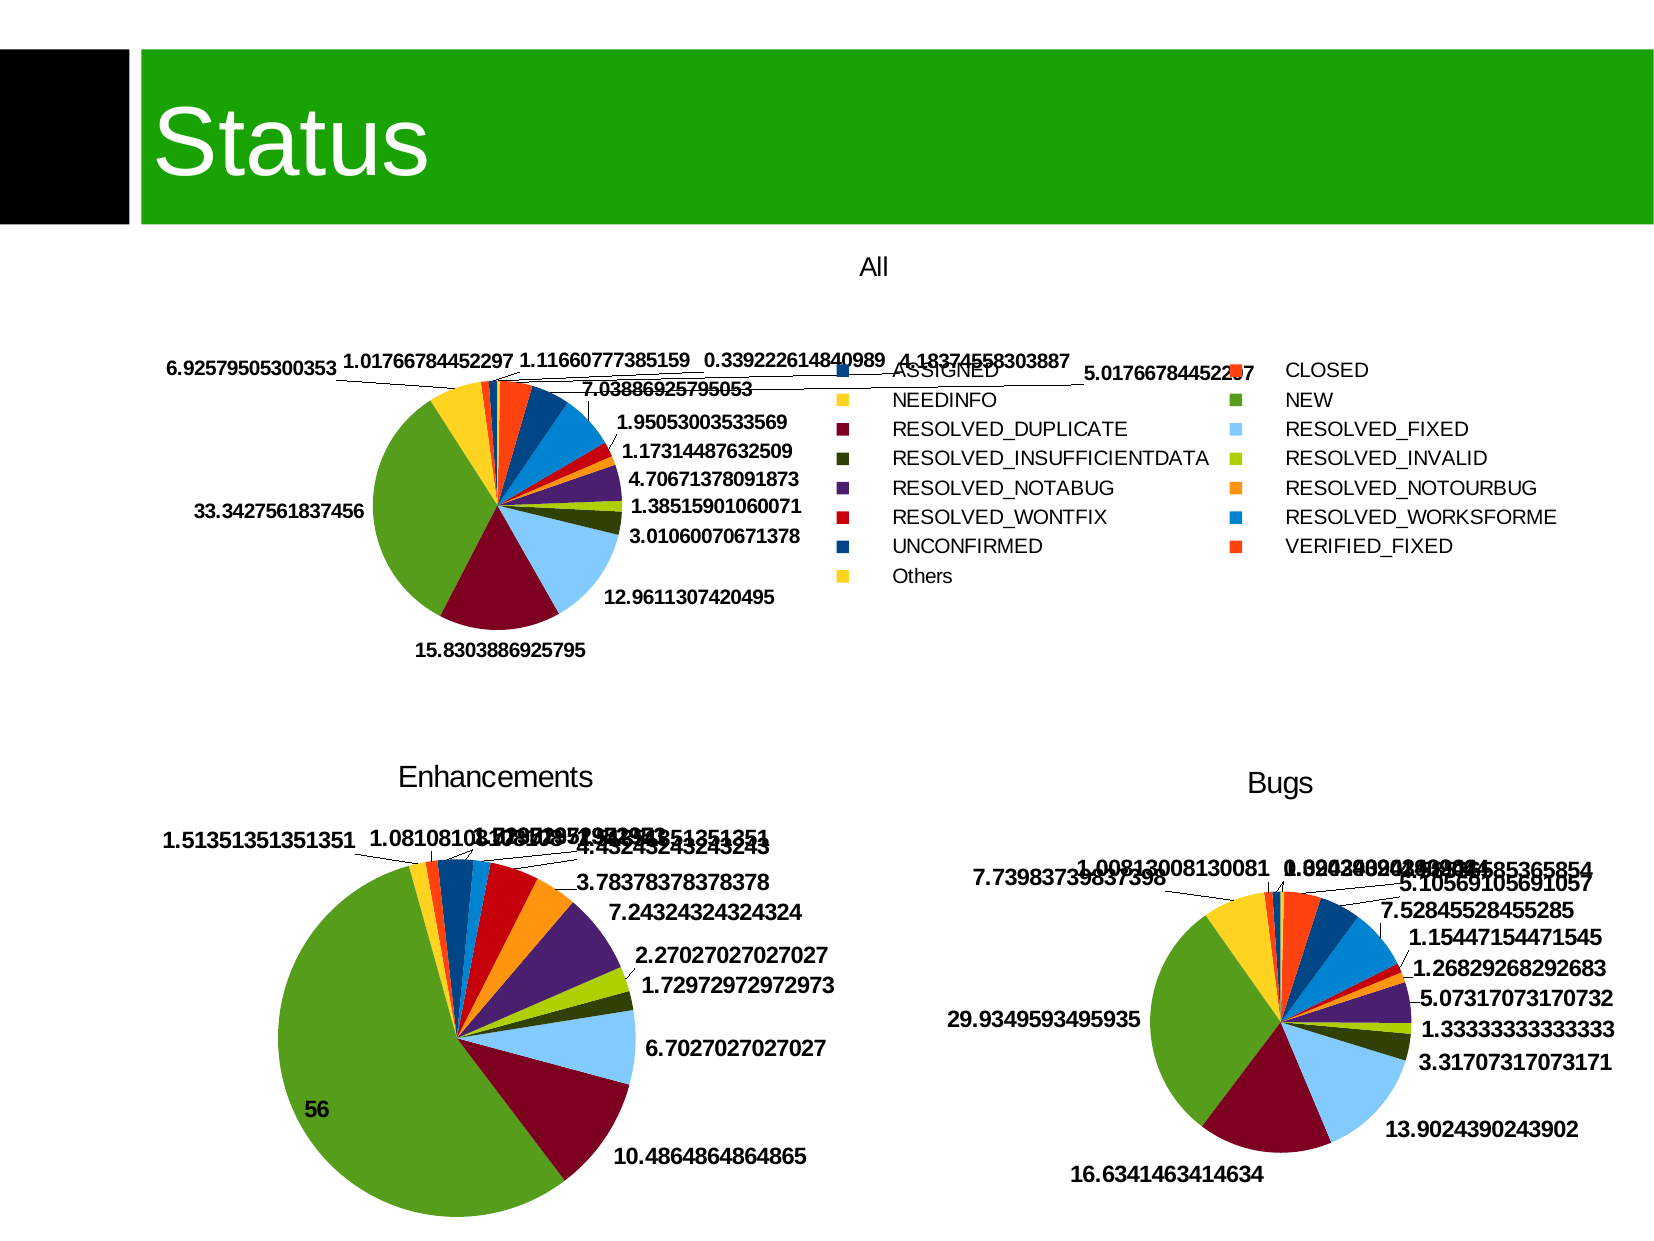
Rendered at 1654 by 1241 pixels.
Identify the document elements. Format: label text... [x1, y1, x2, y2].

chart [165, 226, 1583, 721]
title Status [152, 72, 1654, 211]
chart [933, 738, 1629, 1235]
chart [141, 732, 851, 1237]
